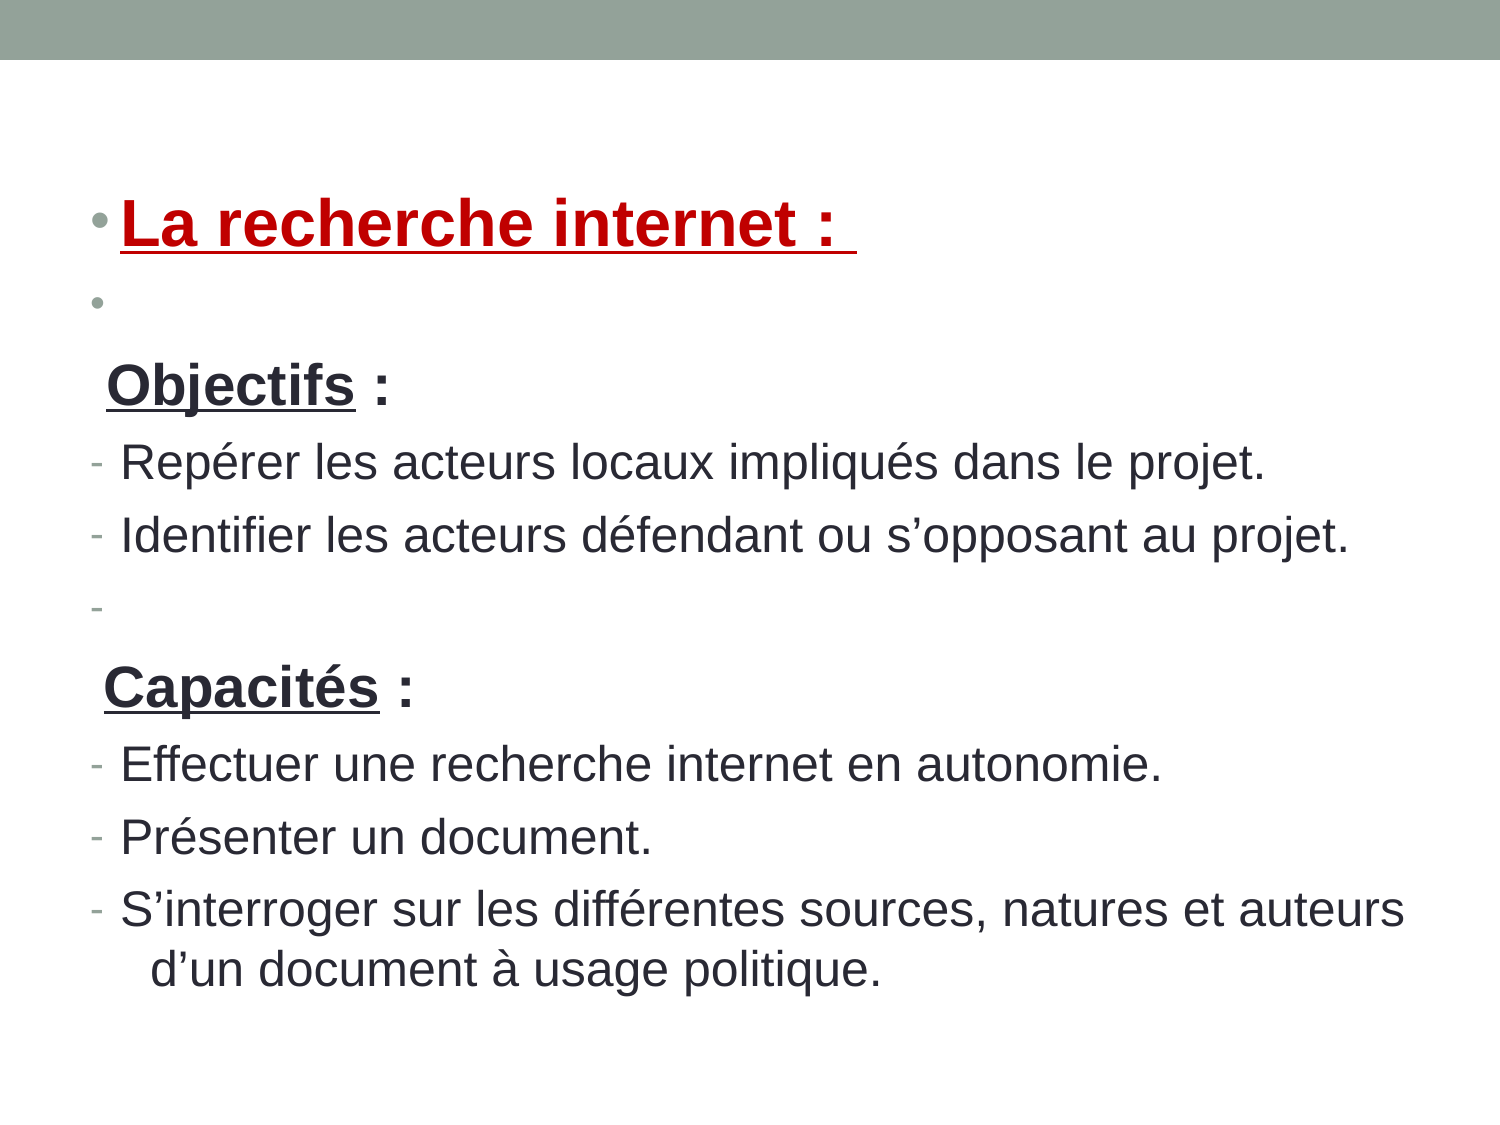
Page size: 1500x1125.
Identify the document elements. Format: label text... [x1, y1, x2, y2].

list La recherche internet : Objectifs : Repérer les acteurs locaux impliqués dans le projet. Identifier les acteurs défendant ou s’opposant au projet. Capacités : Effectuer une recherche internet en autonomie. Présenter un document. S’interroger sur les différentes sources, natures et auteurs d’un document à usage politique. [75, 172, 1426, 1063]
